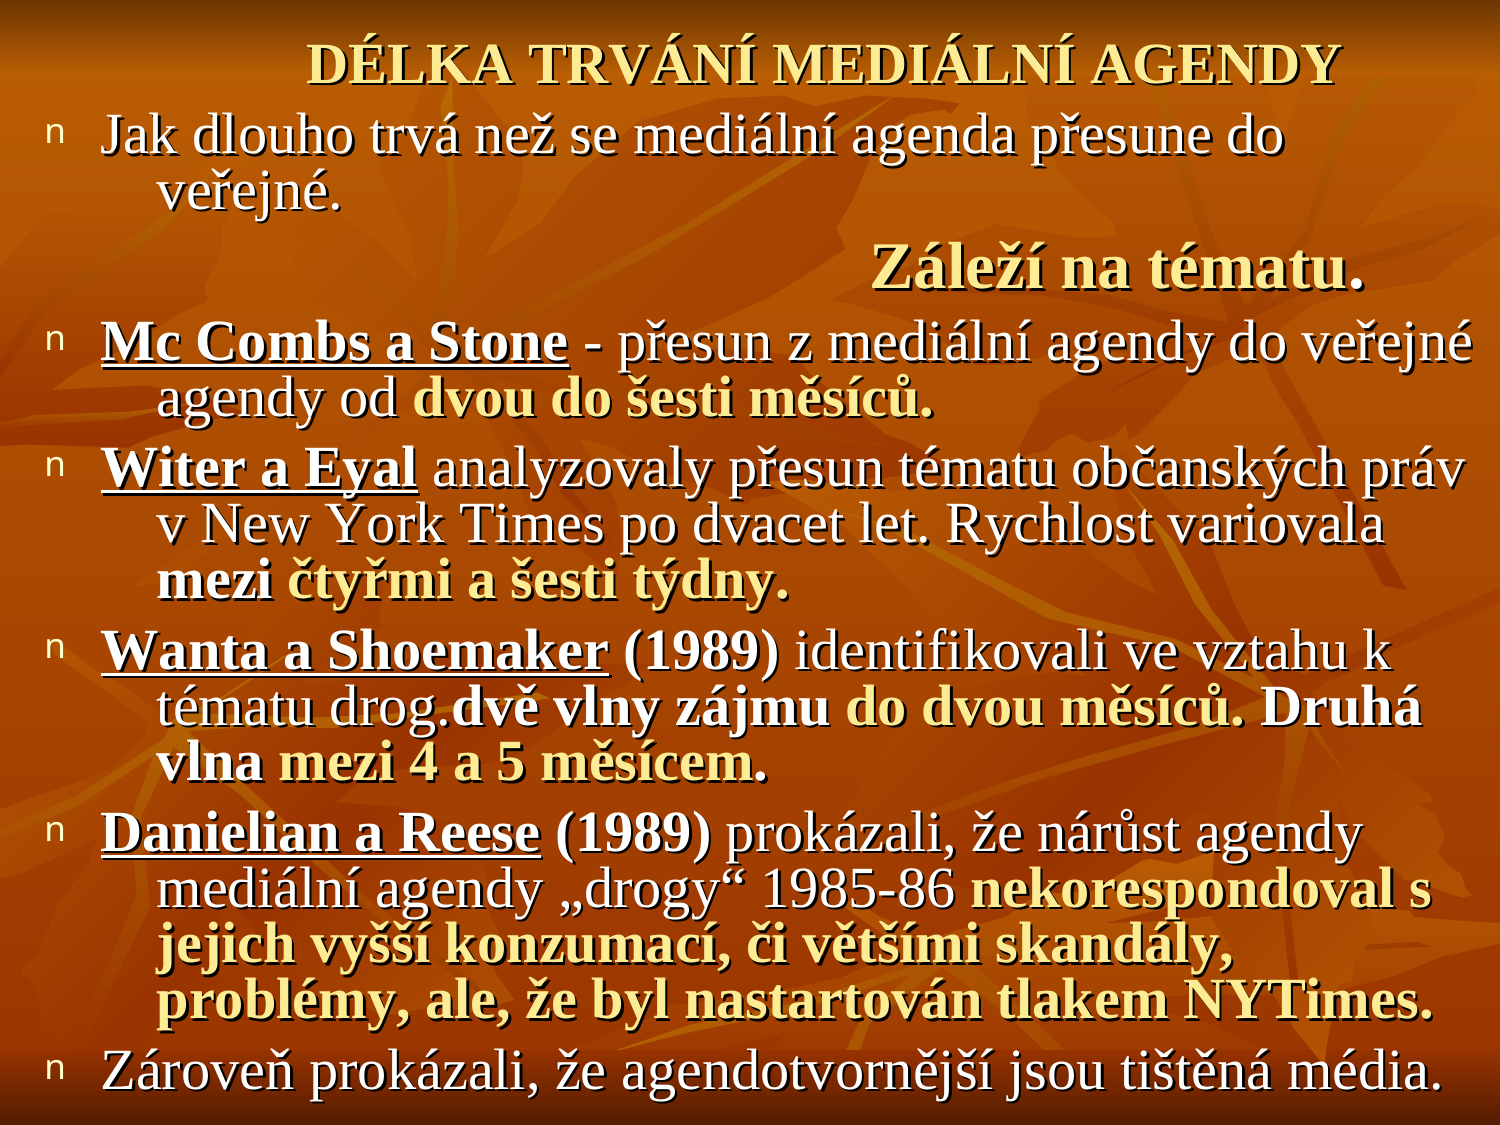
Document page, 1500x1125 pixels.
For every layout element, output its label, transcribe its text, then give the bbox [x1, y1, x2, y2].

list DÉLKA TRVÁNÍ MEDIÁLNÍ AGENDY Jak dlouho trvá než se mediální agenda přesune do veřejné. Záleží na tématu. Mc Combs a Stone - přesun z mediální agendy do veřejné agendy od dvou do šesti měsíců. Witer a Eyal analyzovaly přesun tématu občanských práv v New York Times po dvacet let. Rychlost variovala mezi čtyřmi a šesti týdny. Wanta a Shoemaker (1989) identifikovali ve vztahu k tématu drog.dvě vlny zájmu do dvou měsíců. Druhá vlna mezi 4 a 5 měsícem. Danielian a Reese (1989) prokázali, že nárůst agendy mediální agendy „drogy“ 1985-86 nekorespondoval s jejich vyšší konzumací, či většími skandály, problémy, ale, že byl nastartován tlakem NYTimes. Zároveň prokázali, že agendotvornější jsou tištěná média. [29, 31, 1500, 1125]
